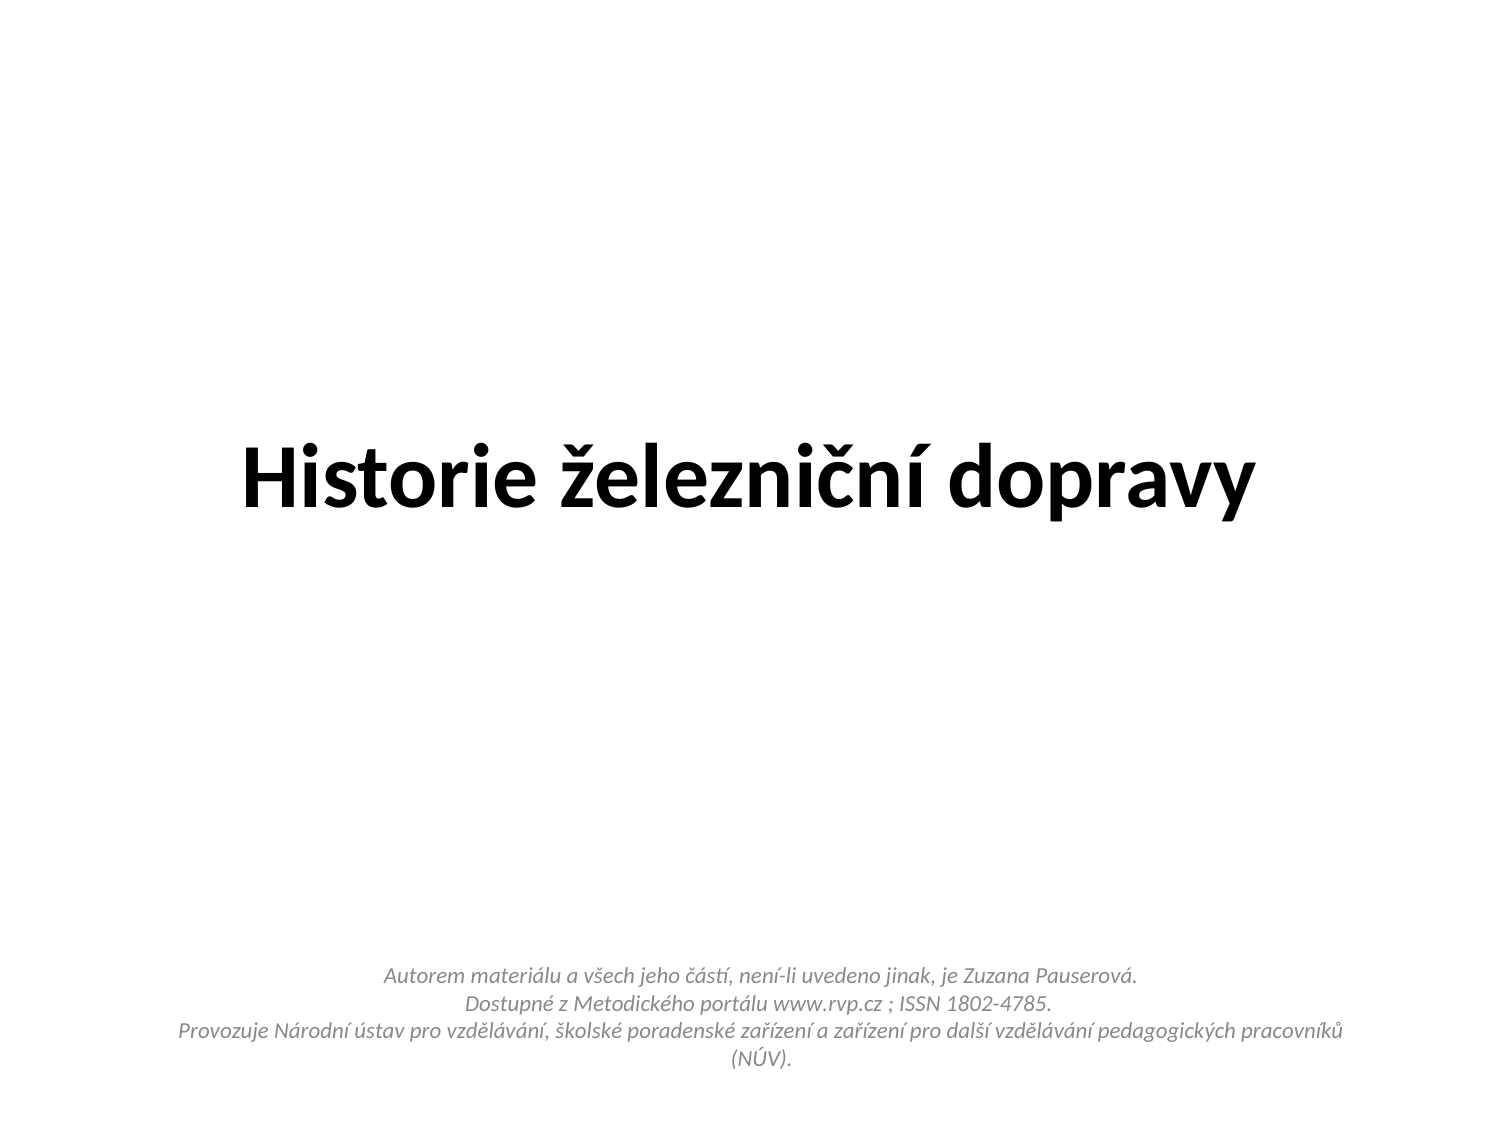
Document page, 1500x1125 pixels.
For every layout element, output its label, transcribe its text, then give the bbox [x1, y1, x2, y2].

text_box Autorem materiálu a všech jeho částí, není-li uvedeno jinak, je Zuzana Pauserová. Dostupné z Metodického portálu www.rvp.cz ; ISSN 1802-4785. Provozuje Národní ústav pro vzdělávání, školské poradenské zařízení a zařízení pro další vzdělávání pedagogických pracovníků (NÚV). [147, 999, 1377, 1060]
title Historie železniční dopravy [112, 349, 1388, 592]
